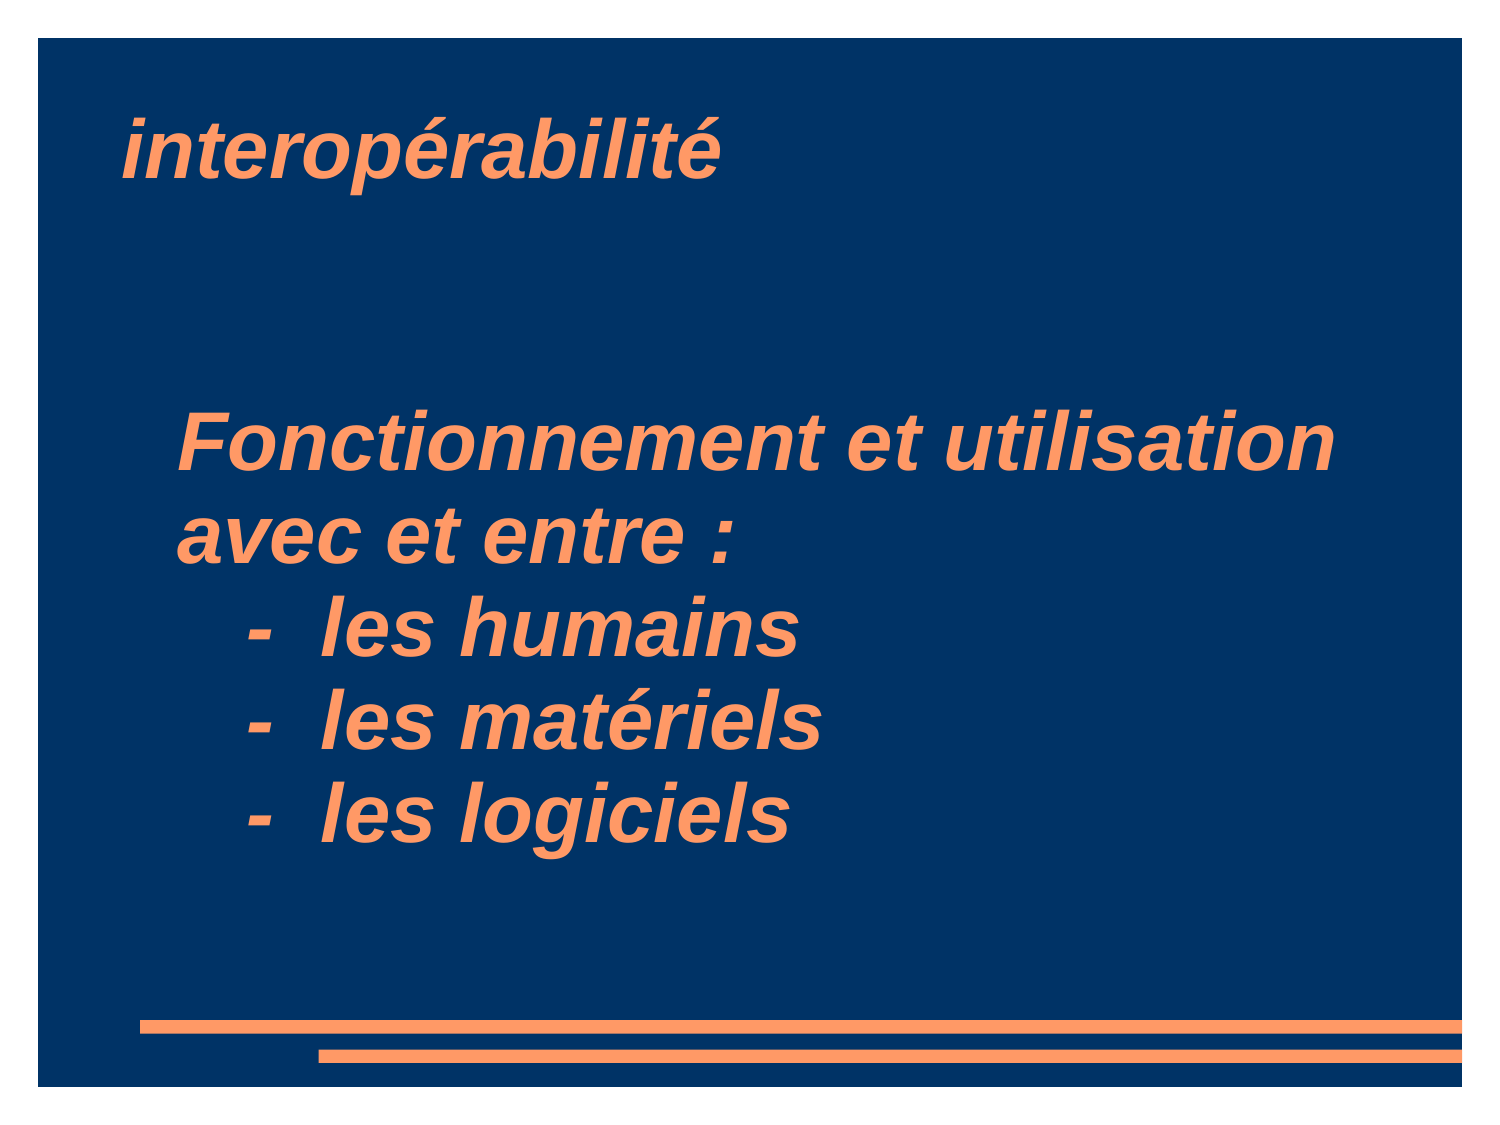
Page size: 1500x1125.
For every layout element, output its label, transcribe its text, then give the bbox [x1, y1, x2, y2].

title interopérabilité [121, 46, 1500, 254]
text_box Fonctionnement et utilisation avec et entre : - les humains - les matériels - les logiciels [177, 346, 1463, 910]
